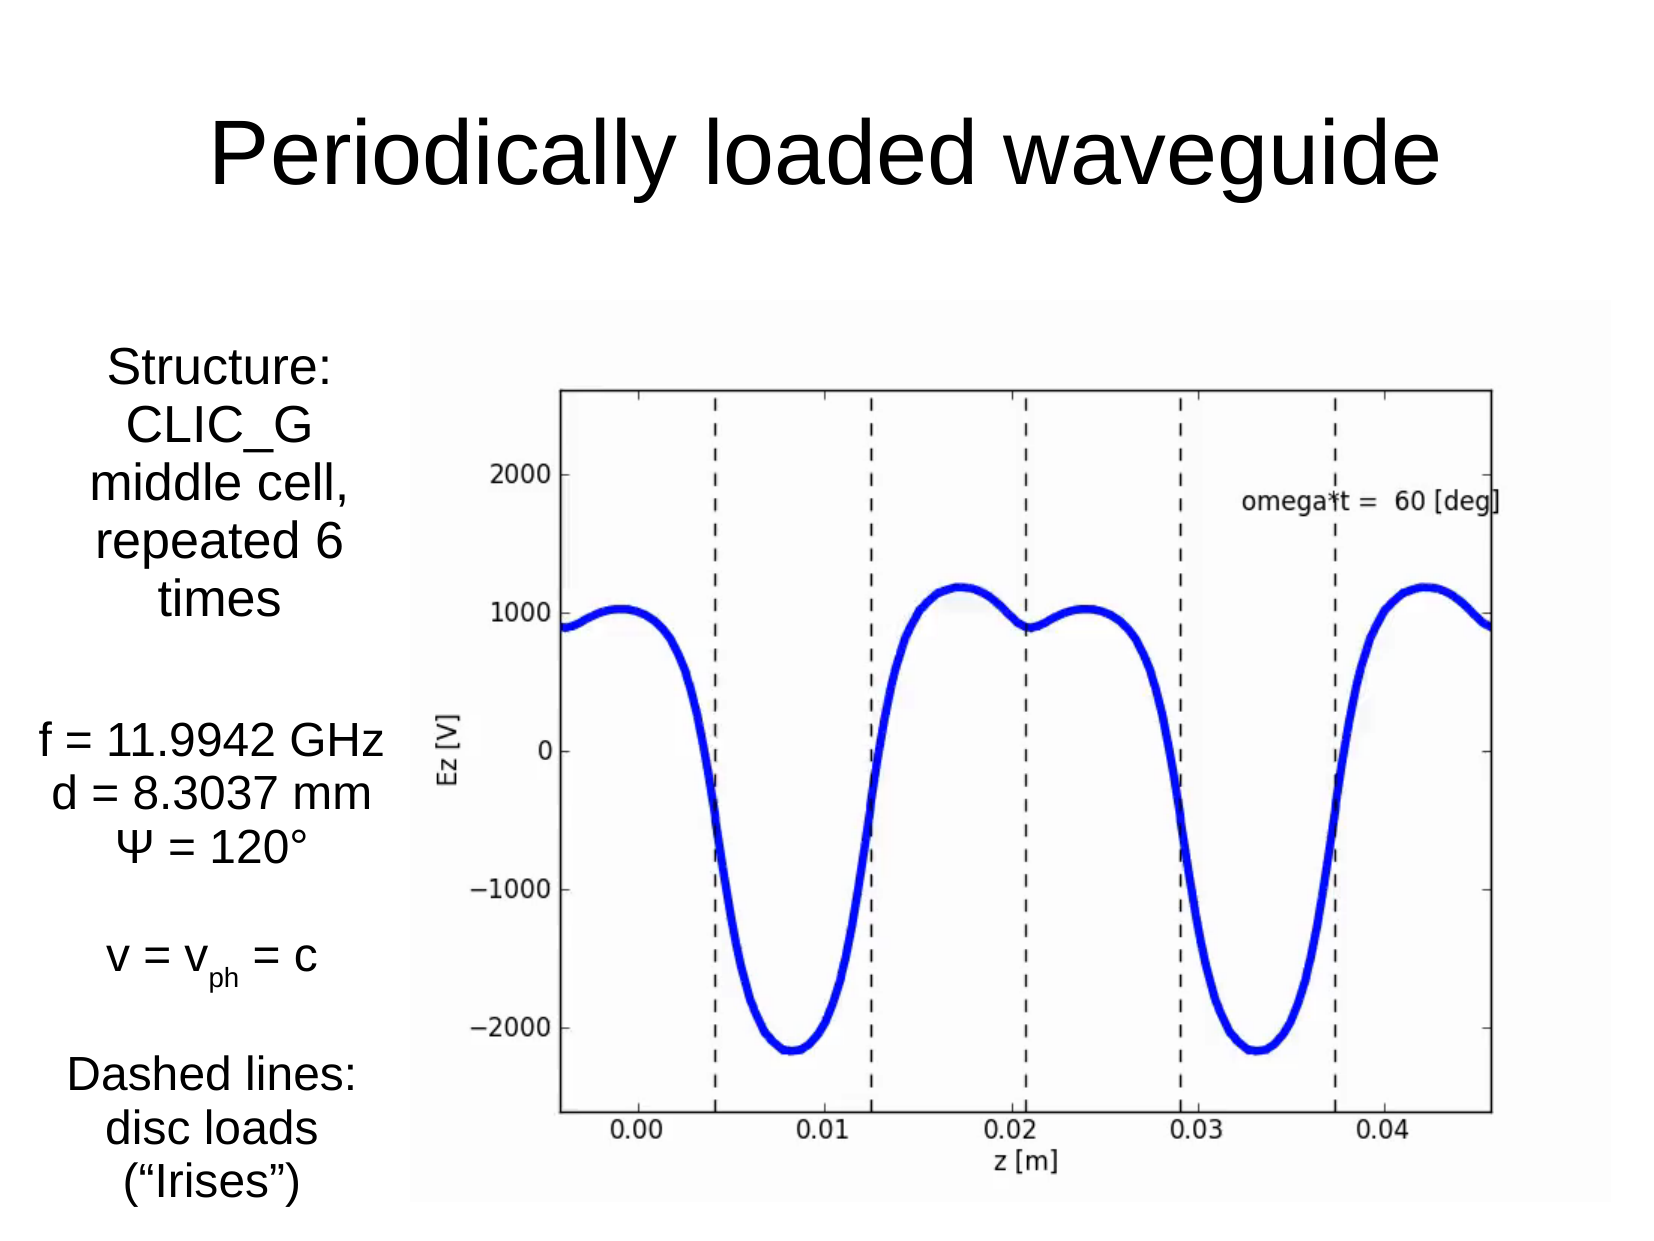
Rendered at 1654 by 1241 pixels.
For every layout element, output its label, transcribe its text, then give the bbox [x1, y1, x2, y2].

title Periodically loaded waveguide [82, 49, 1571, 257]
text_box f = 11.9942 GHz d = 8.3037 mm Ψ = 120° v = vph = c Dashed lines: disc loads (“Irises”) [14, 705, 410, 1216]
text_box [409, 300, 1612, 1203]
text_box Structure: CLIC_G middle cell, repeated 6 times [44, 330, 395, 635]
